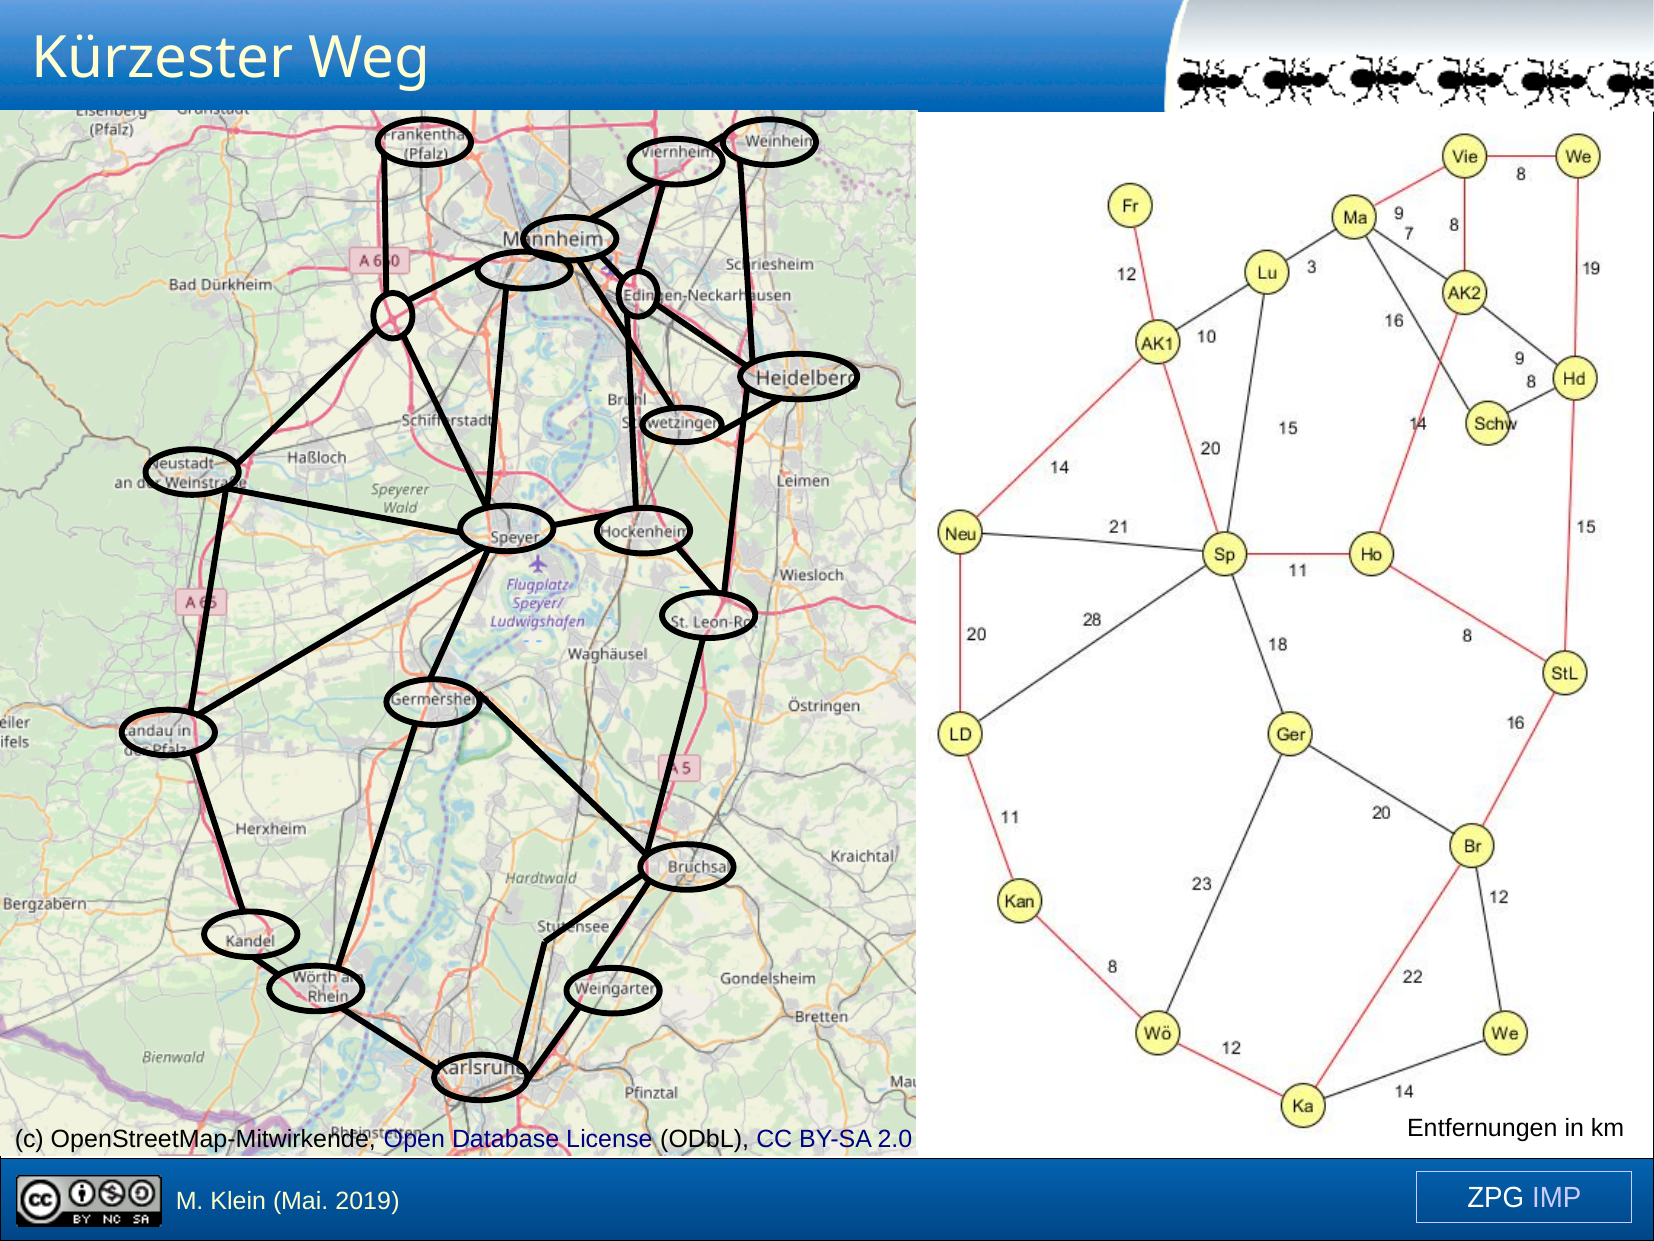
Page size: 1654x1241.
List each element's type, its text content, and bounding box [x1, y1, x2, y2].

title Kürzester Weg [31, 16, 1151, 94]
picture [0, 0, 1654, 1150]
picture [16, 1175, 162, 1227]
text_box (c) OpenStreetMap-Mitwirkende, Open Database License (ODbL), CC BY-SA 2.0 [0, 1117, 951, 1161]
text_box Entfernungen in km [1392, 1105, 1654, 1154]
